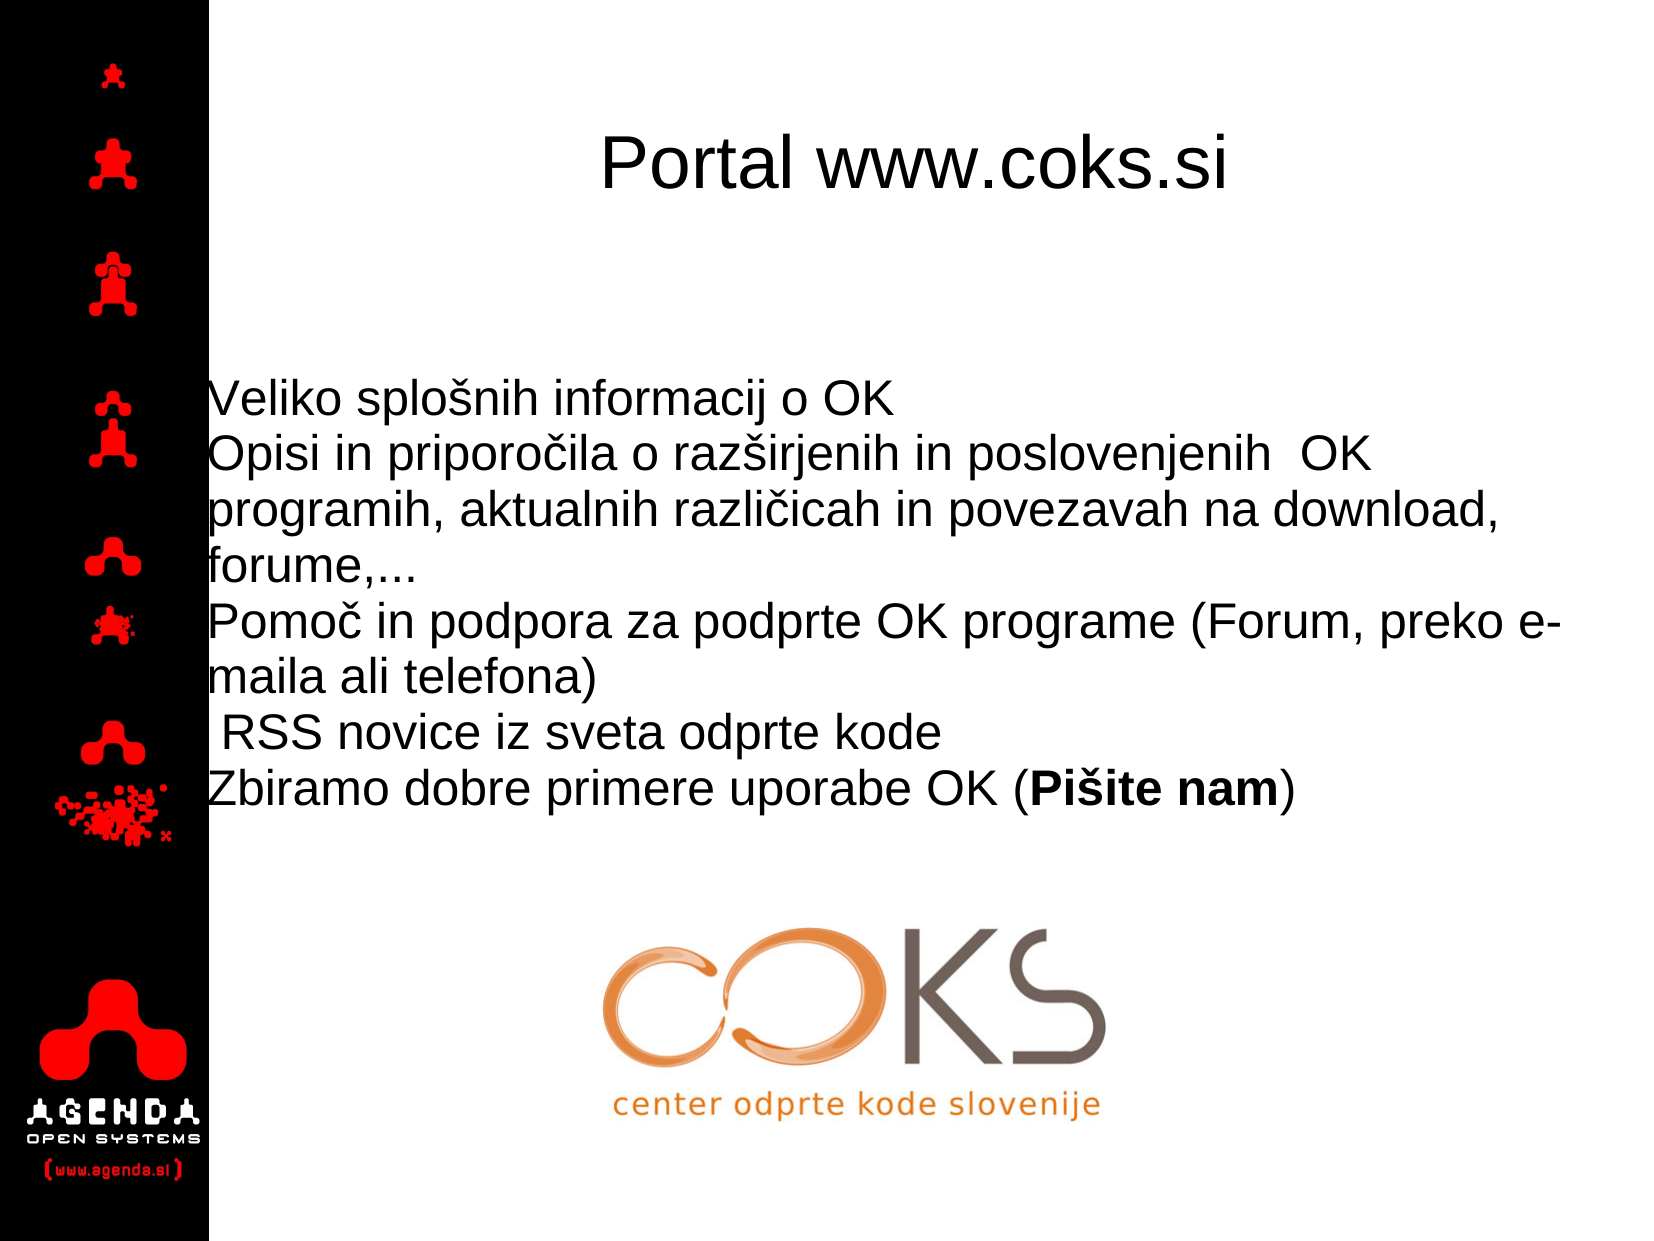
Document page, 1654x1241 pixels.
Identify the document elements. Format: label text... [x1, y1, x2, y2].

text_box Veliko splošnih informacij o OK Opisi in priporočila o razširjenih in poslovenjenih OK programih, aktualnih različicah in povezavah na download, forume,... Pomoč in podpora za podprte OK programe (Forum, preko e-maila ali telefona) RSS novice iz sveta odprte kode Zbiramo dobre primere uporabe OK (Pišite nam) [206, 369, 1595, 1064]
title Portal www.coks.si [276, 58, 1536, 266]
picture [560, 842, 1152, 1182]
picture [0, 0, 209, 1241]
